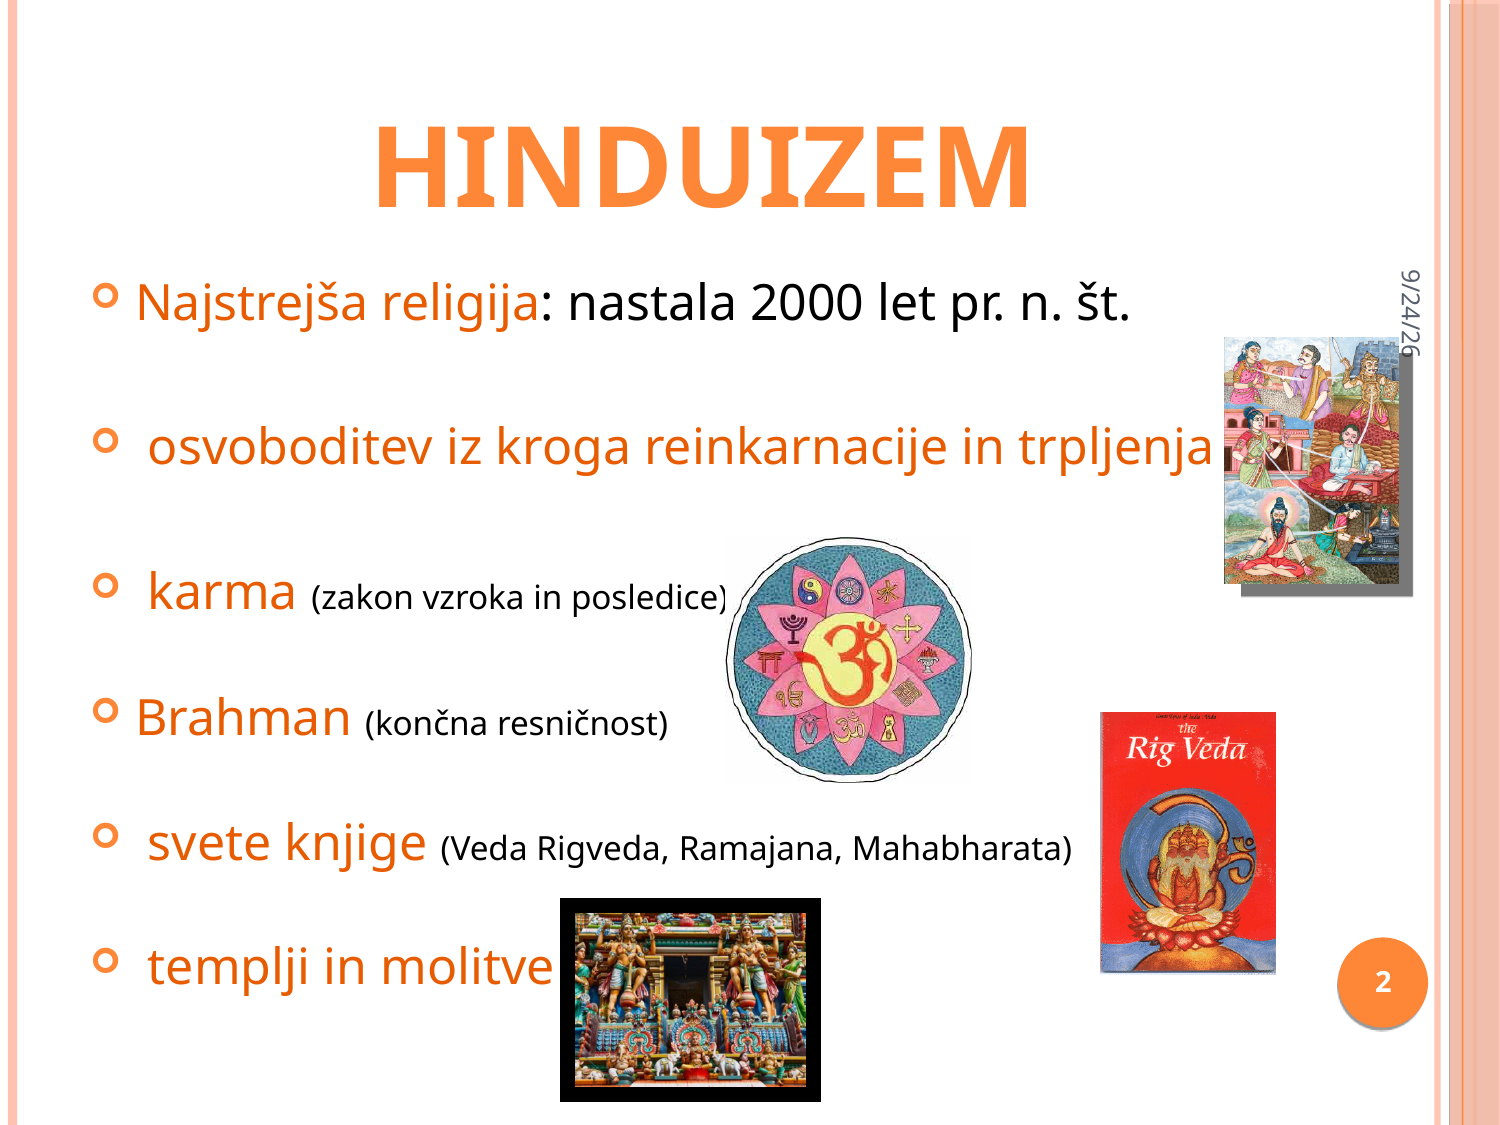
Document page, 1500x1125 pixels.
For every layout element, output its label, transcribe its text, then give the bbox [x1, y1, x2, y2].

text_box hinduizem [125, 87, 1281, 238]
picture [1224, 337, 1399, 584]
slide_number <number> [1333, 940, 1434, 1026]
picture [725, 537, 972, 783]
list Najstrejša religija: nastala 2000 let pr. n. št. osvoboditev iz kroga reinkarnacije in trpljenja karma (zakon vzroka in posledice) Brahman (končna resničnost) svete knjige (Veda Rigveda, Ramajana, Mahabharata) templji in molitve [75, 262, 1300, 1062]
picture [1100, 712, 1276, 975]
picture [575, 912, 807, 1088]
slide_number 6/3/19 [1378, 43, 1442, 374]
